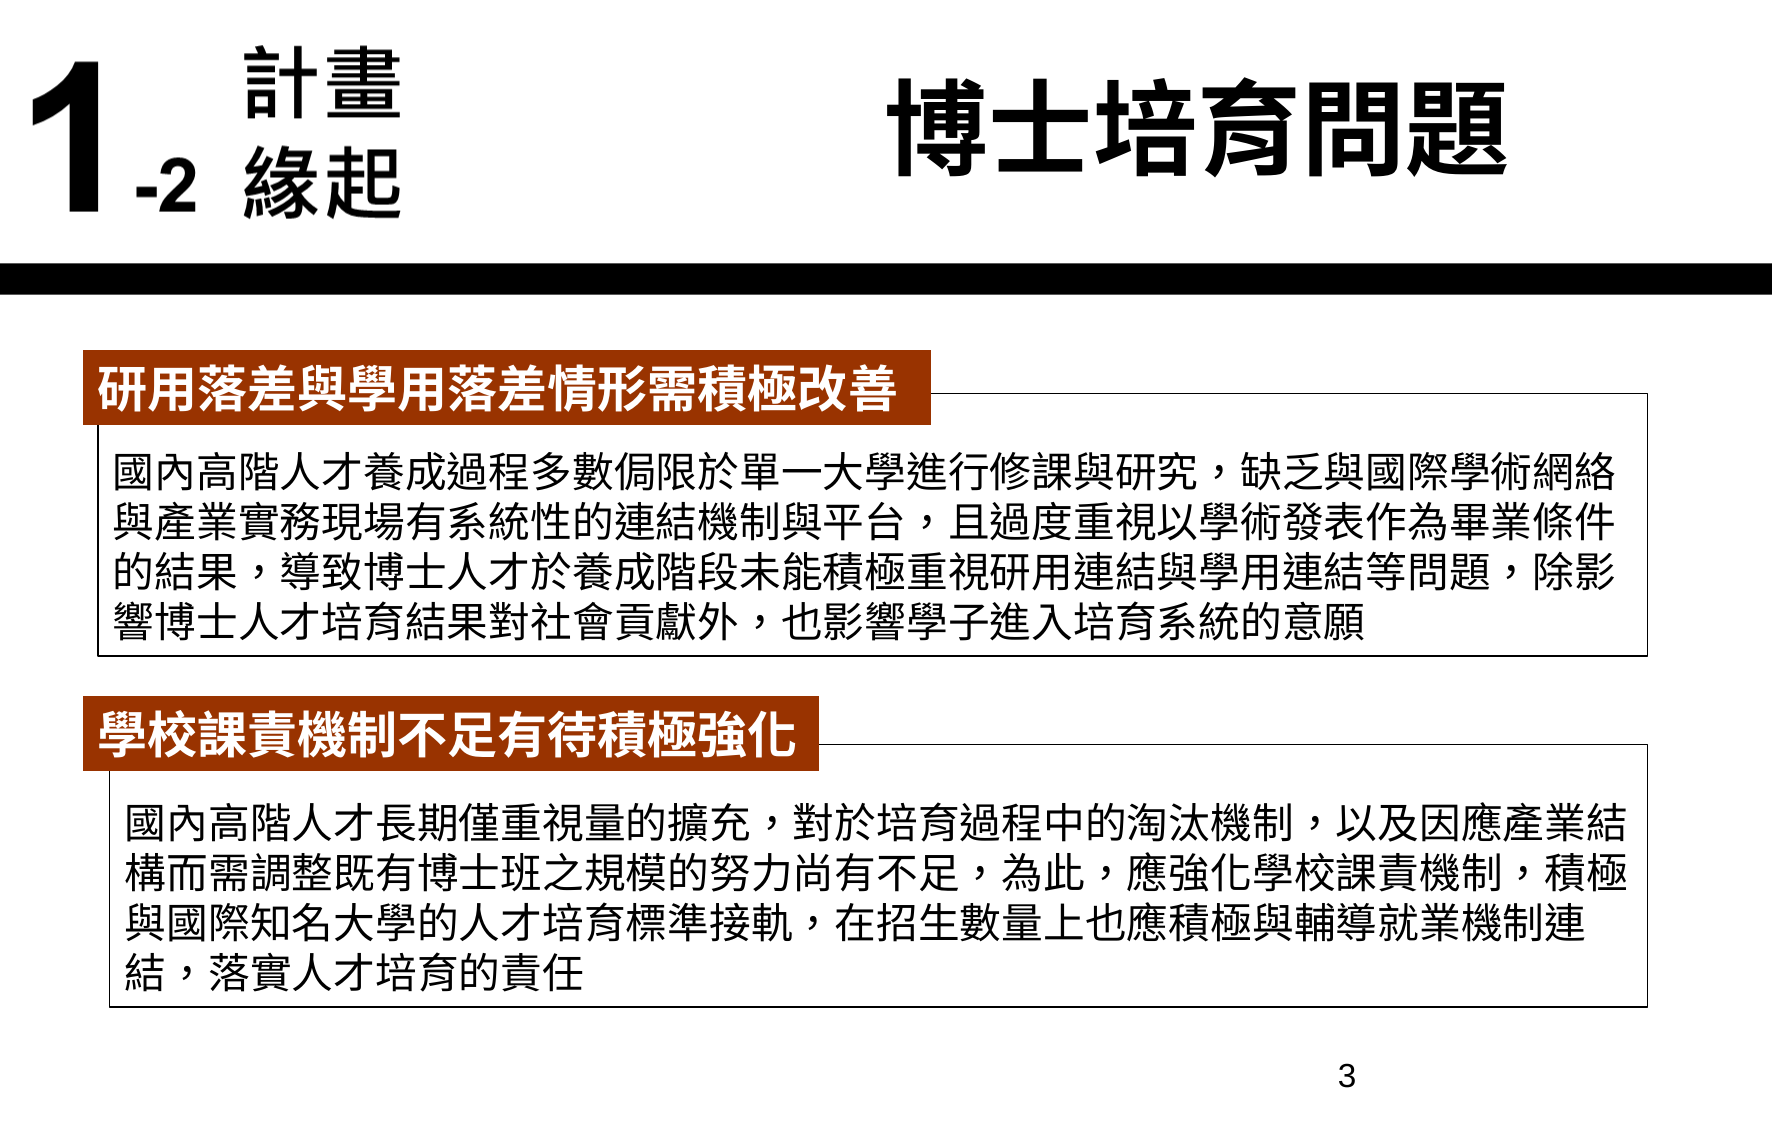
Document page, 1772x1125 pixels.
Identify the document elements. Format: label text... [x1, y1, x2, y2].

text_box 國內高階人才長期僅重視量的擴充，對於培育過程中的淘汰機制，以及因應產業結構而需調整既有博士班之規模的努力尚有不足，為此，應強化學校課責機制，積極與國際知名大學的人才培育標準接軌，在招生數量上也應積極與輔導就業機制連結，落實人才培育的責任 [109, 744, 1648, 1007]
text_box 研用落差與學用落差情形需積極改善 [83, 350, 931, 425]
text_box 3 [1322, 1046, 1737, 1125]
text_box 博士培育問題 [869, 56, 1709, 198]
text_box 國內高階人才養成過程多數侷限於單一大學進行修課與研究，缺乏與國際學術網絡與產業實務現場有系統性的連結機制與平台，且過度重視以學術發表作為畢業條件的結果，導致博士人才於養成階段未能積極重視研用連結與學用連結等問題，除影響博士人才培育結果對社會貢獻外，也影響學子進入培育系統的意願 [97, 393, 1648, 657]
picture [1, 0, 447, 385]
text_box 學校課責機制不足有待積極強化 [83, 696, 819, 771]
